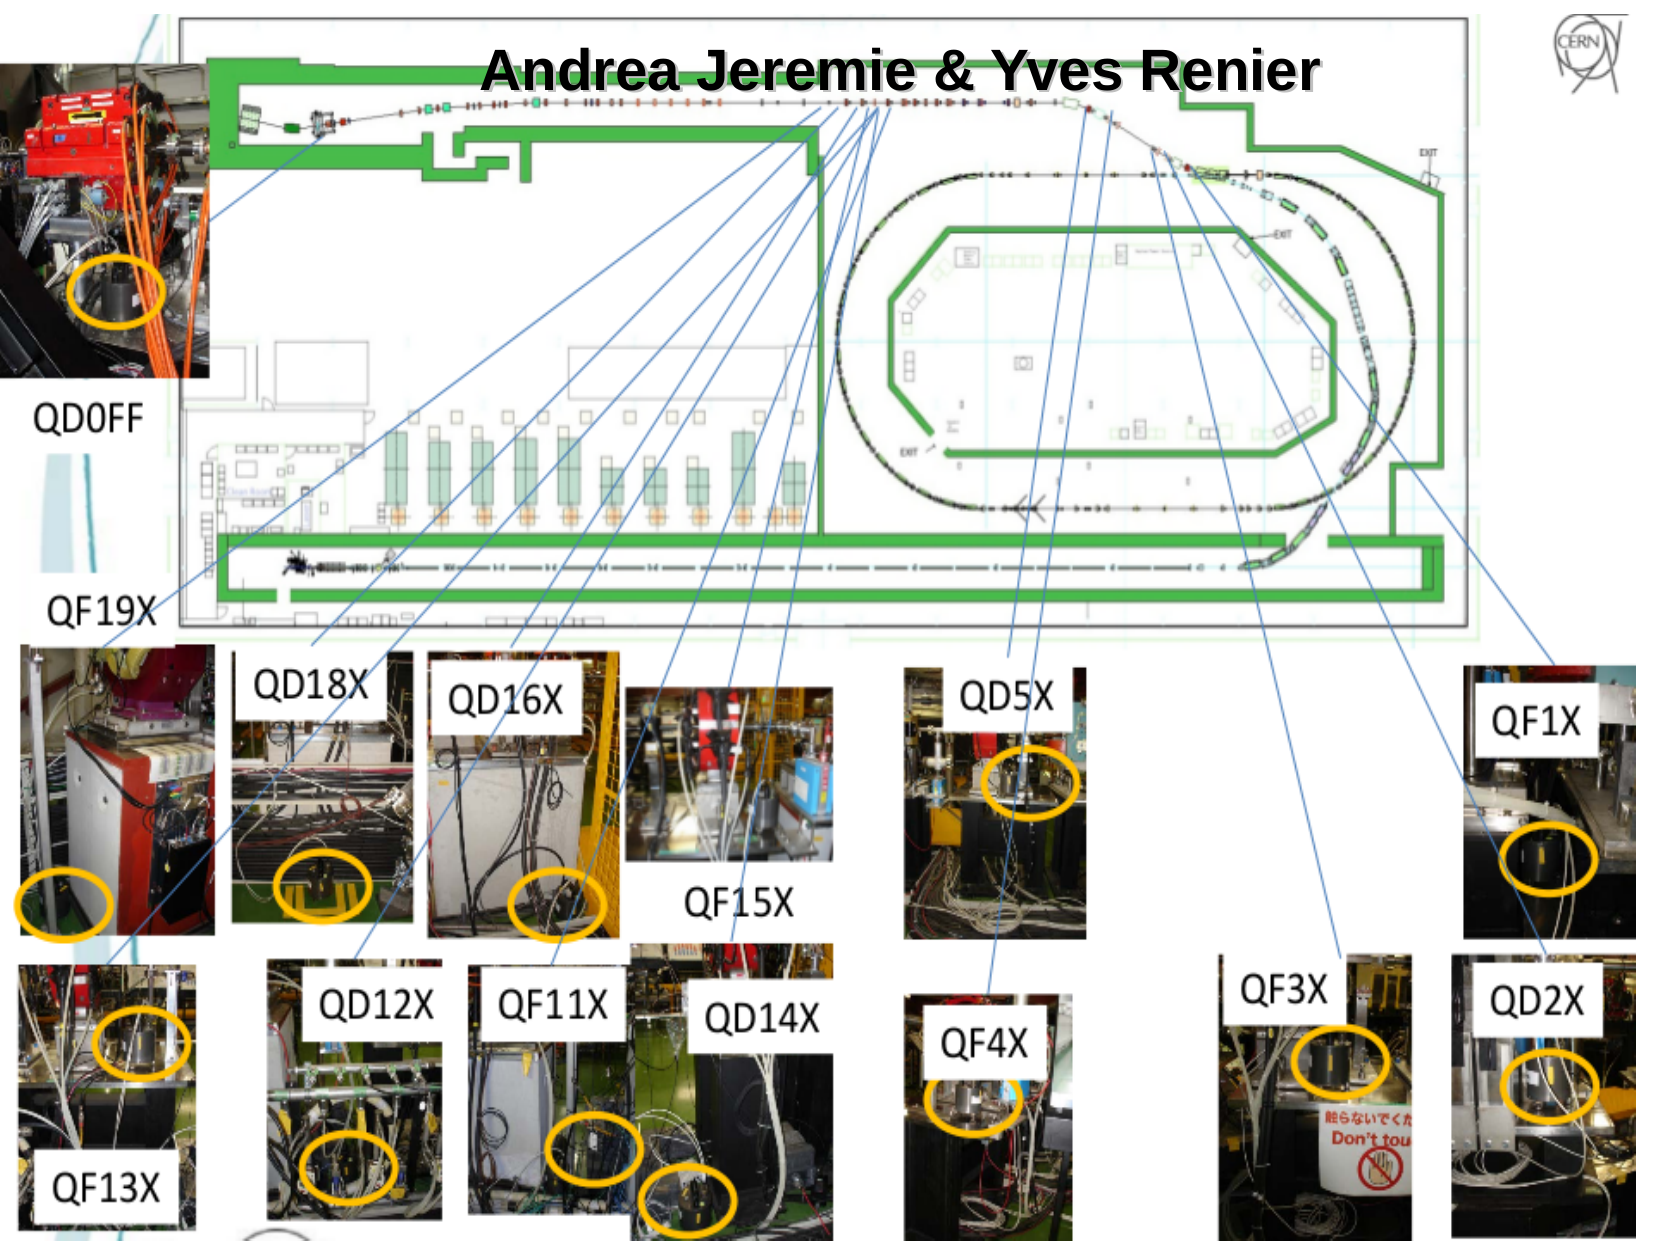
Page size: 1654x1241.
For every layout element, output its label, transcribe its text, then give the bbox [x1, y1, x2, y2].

text_box Andrea Jeremie & Yves Renier [465, 30, 1319, 110]
picture [0, 15, 1636, 1241]
